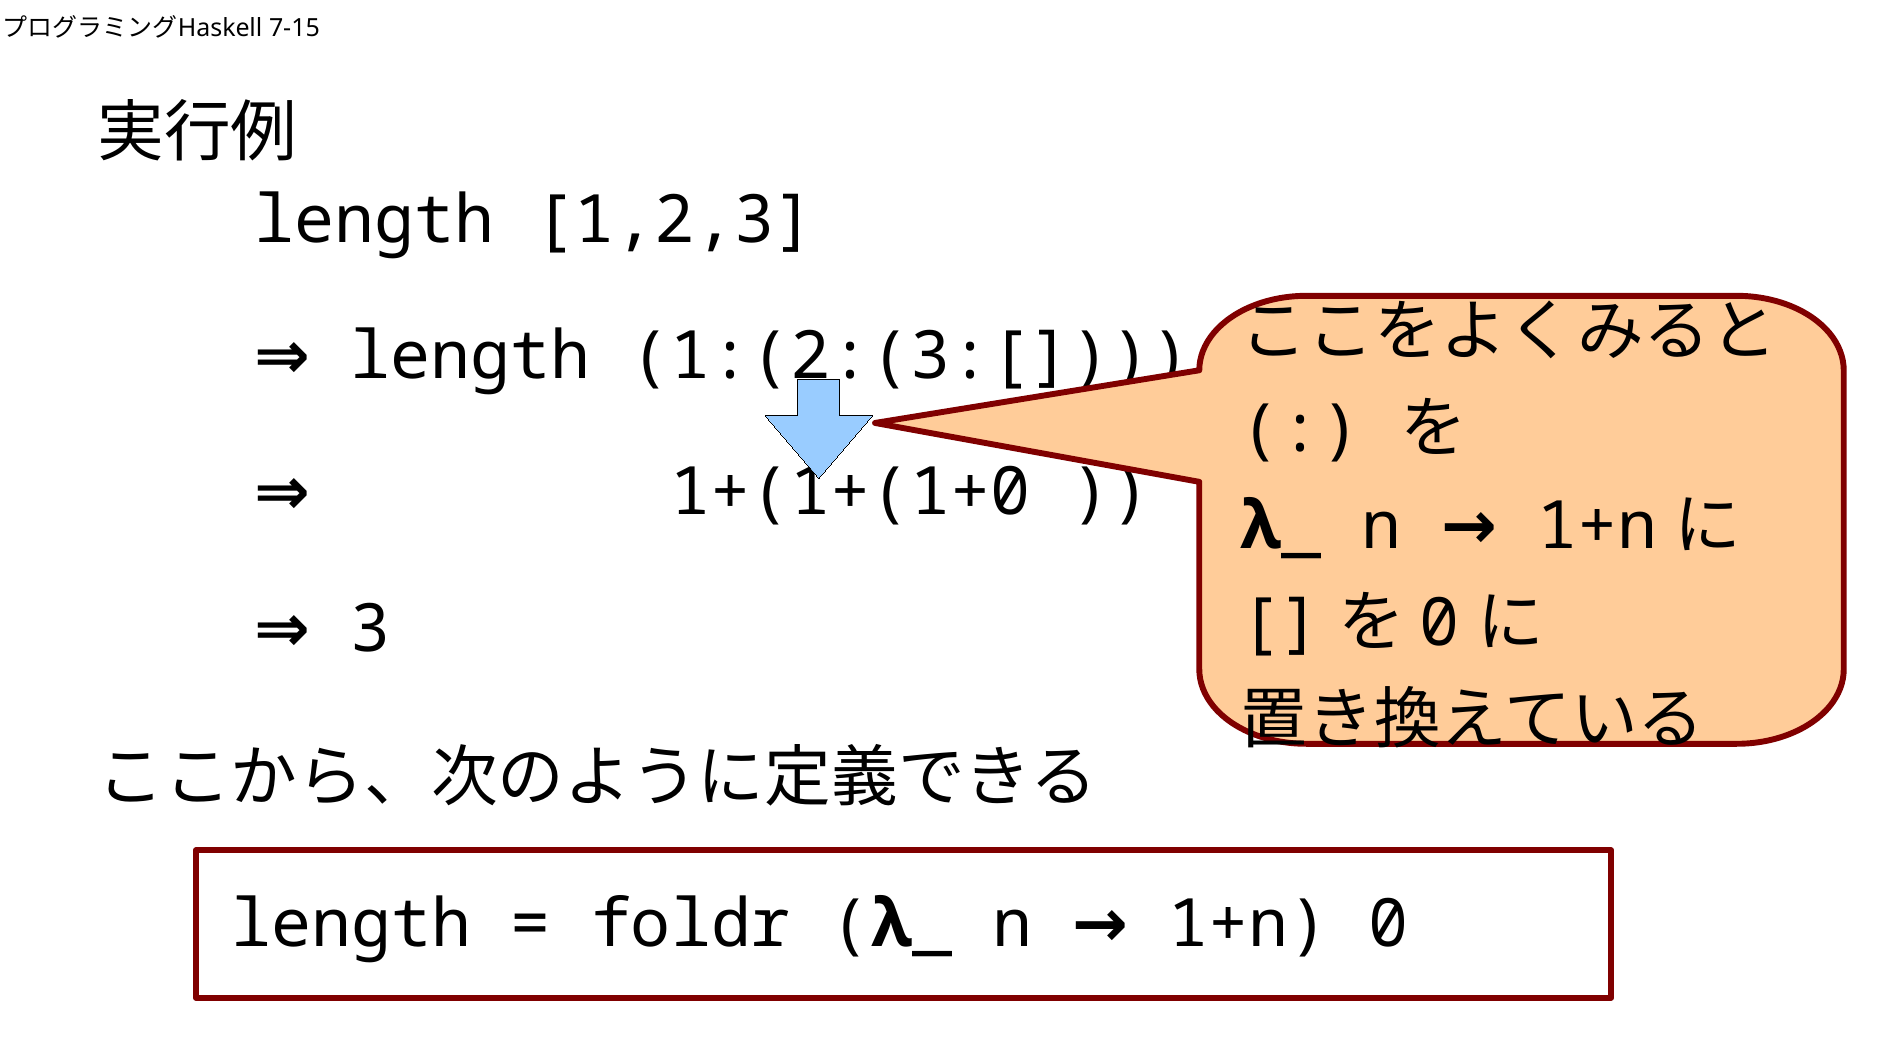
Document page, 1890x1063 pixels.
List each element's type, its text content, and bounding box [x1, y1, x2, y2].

text_box ここをよくみると (:) を λ_ n → 1+n に [] を 0 に 置き換えている [875, 295, 1844, 744]
text_box length = foldr (λ_ n → 1+n) 0 [195, 850, 1612, 998]
text_box length [1,2,3] ⇒ length (1:(2:(3:[]))) ⇒ 1+(1+(1+0 )) ⇒ 3 [239, 163, 1578, 707]
list ここから、次のように定義できる [94, 720, 1742, 793]
list 実行例 [94, 75, 1742, 148]
text_box [765, 379, 873, 479]
